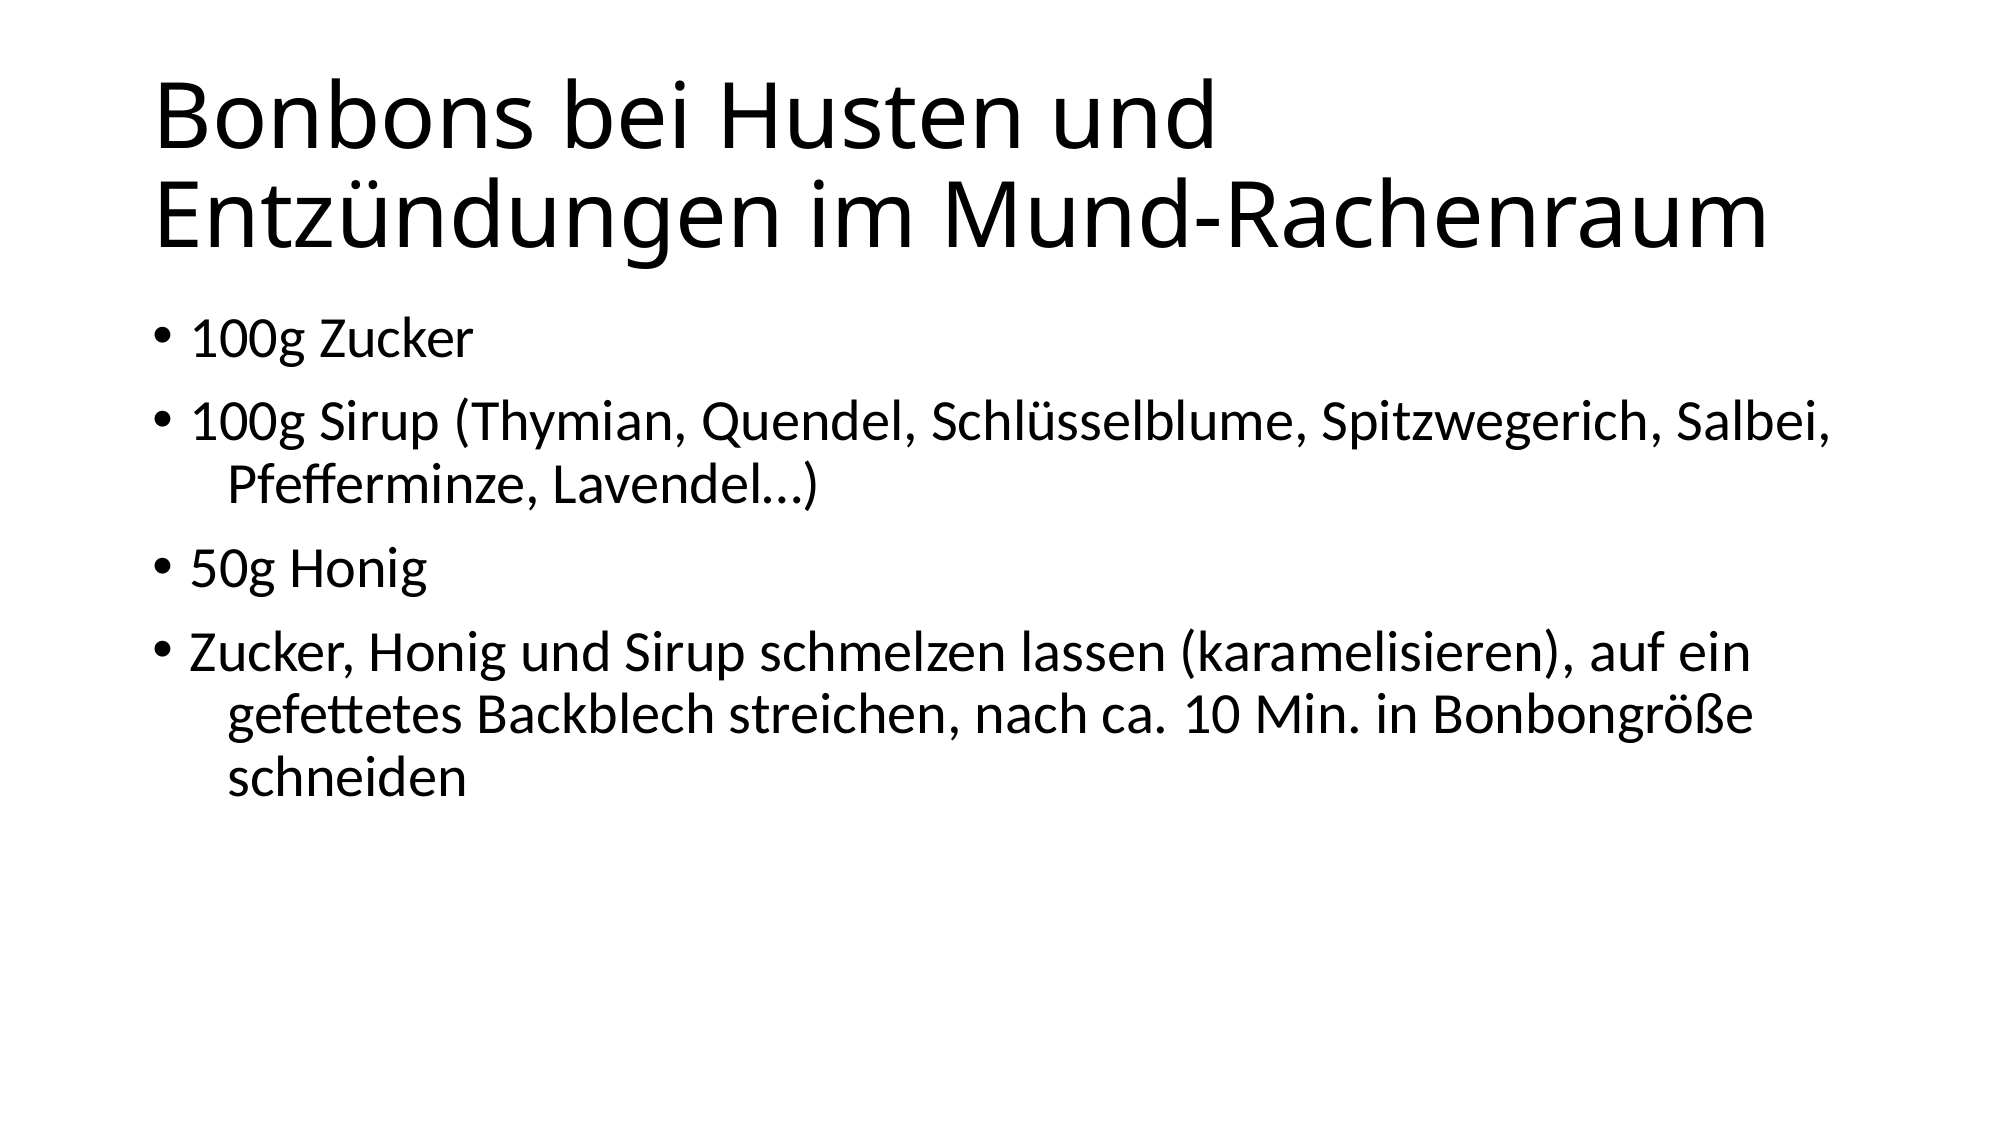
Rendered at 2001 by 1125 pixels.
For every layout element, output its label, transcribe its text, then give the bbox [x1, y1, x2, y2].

title Bonbons bei Husten und Entzündungen im Mund-Rachenraum [137, 59, 1863, 278]
list 100g Zucker 100g Sirup (Thymian, Quendel, Schlüsselblume, Spitzwegerich, Salbei, Pfefferminze, Lavendel…) 50g Honig Zucker, Honig und Sirup schmelzen lassen (karamelisieren), auf ein gefettetes Backblech streichen, nach ca. 10 Min. in Bonbongröße schneiden [137, 299, 1863, 1014]
